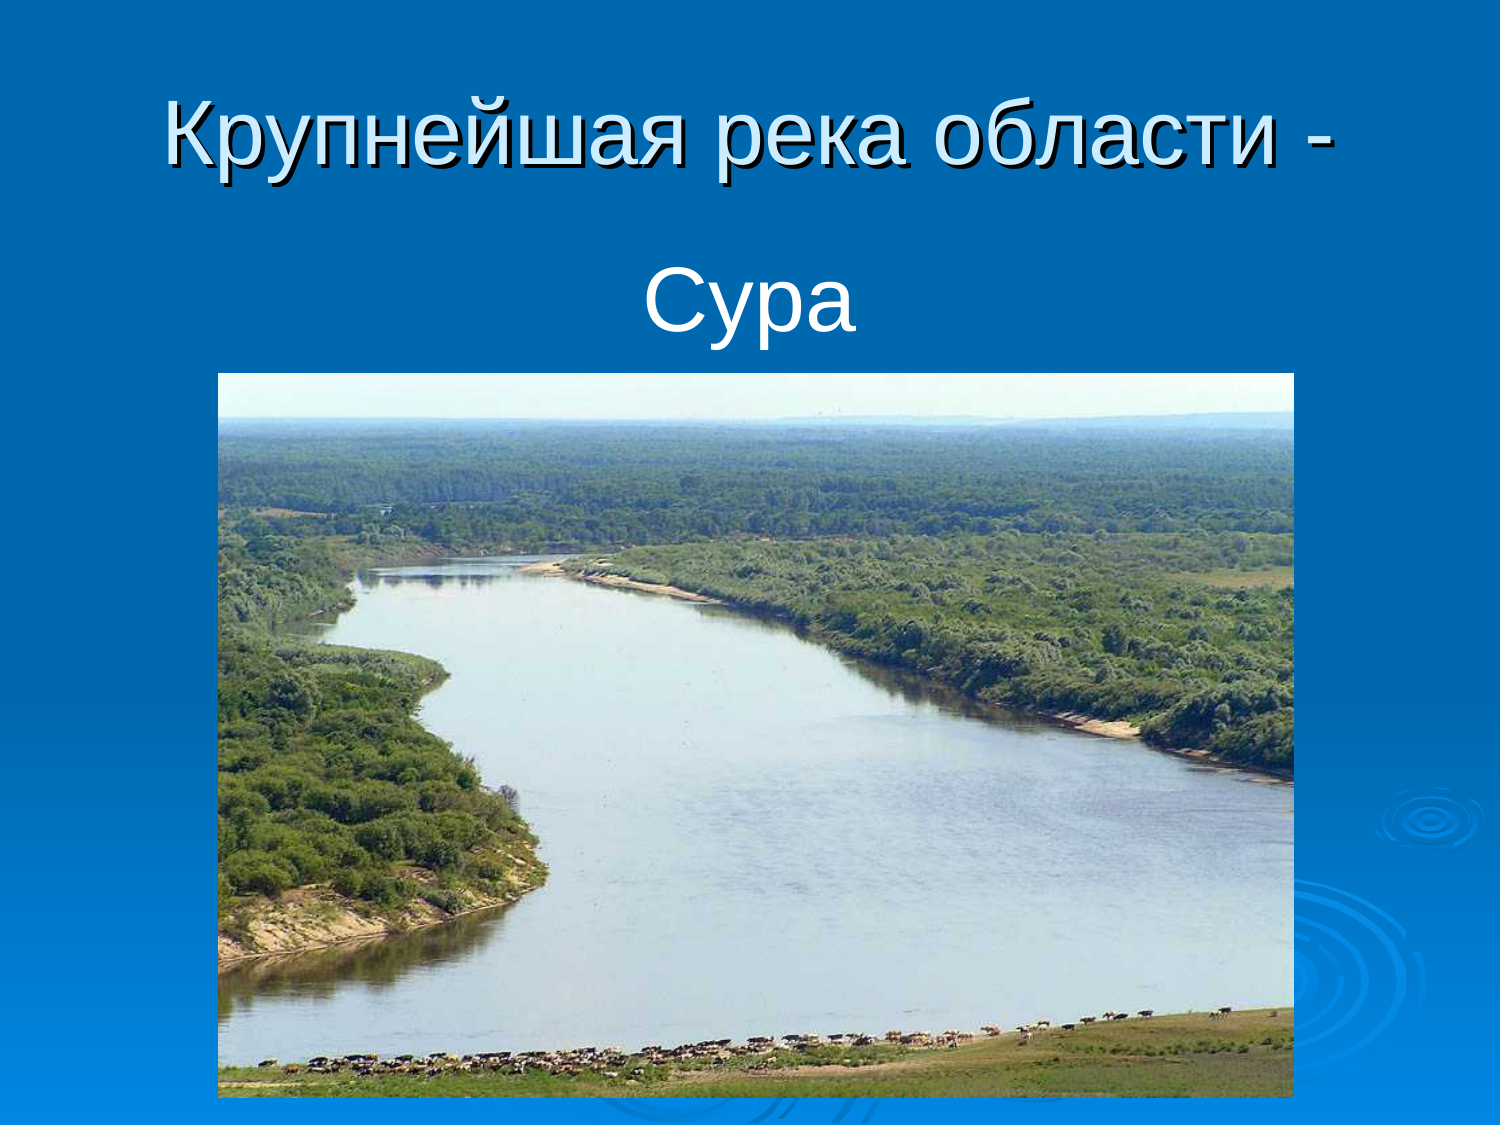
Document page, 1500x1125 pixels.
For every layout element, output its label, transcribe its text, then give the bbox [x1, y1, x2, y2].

picture [218, 373, 1294, 1098]
title Крупнейшая река области - [74, 45, 1424, 221]
text_box Сура [525, 231, 1022, 358]
